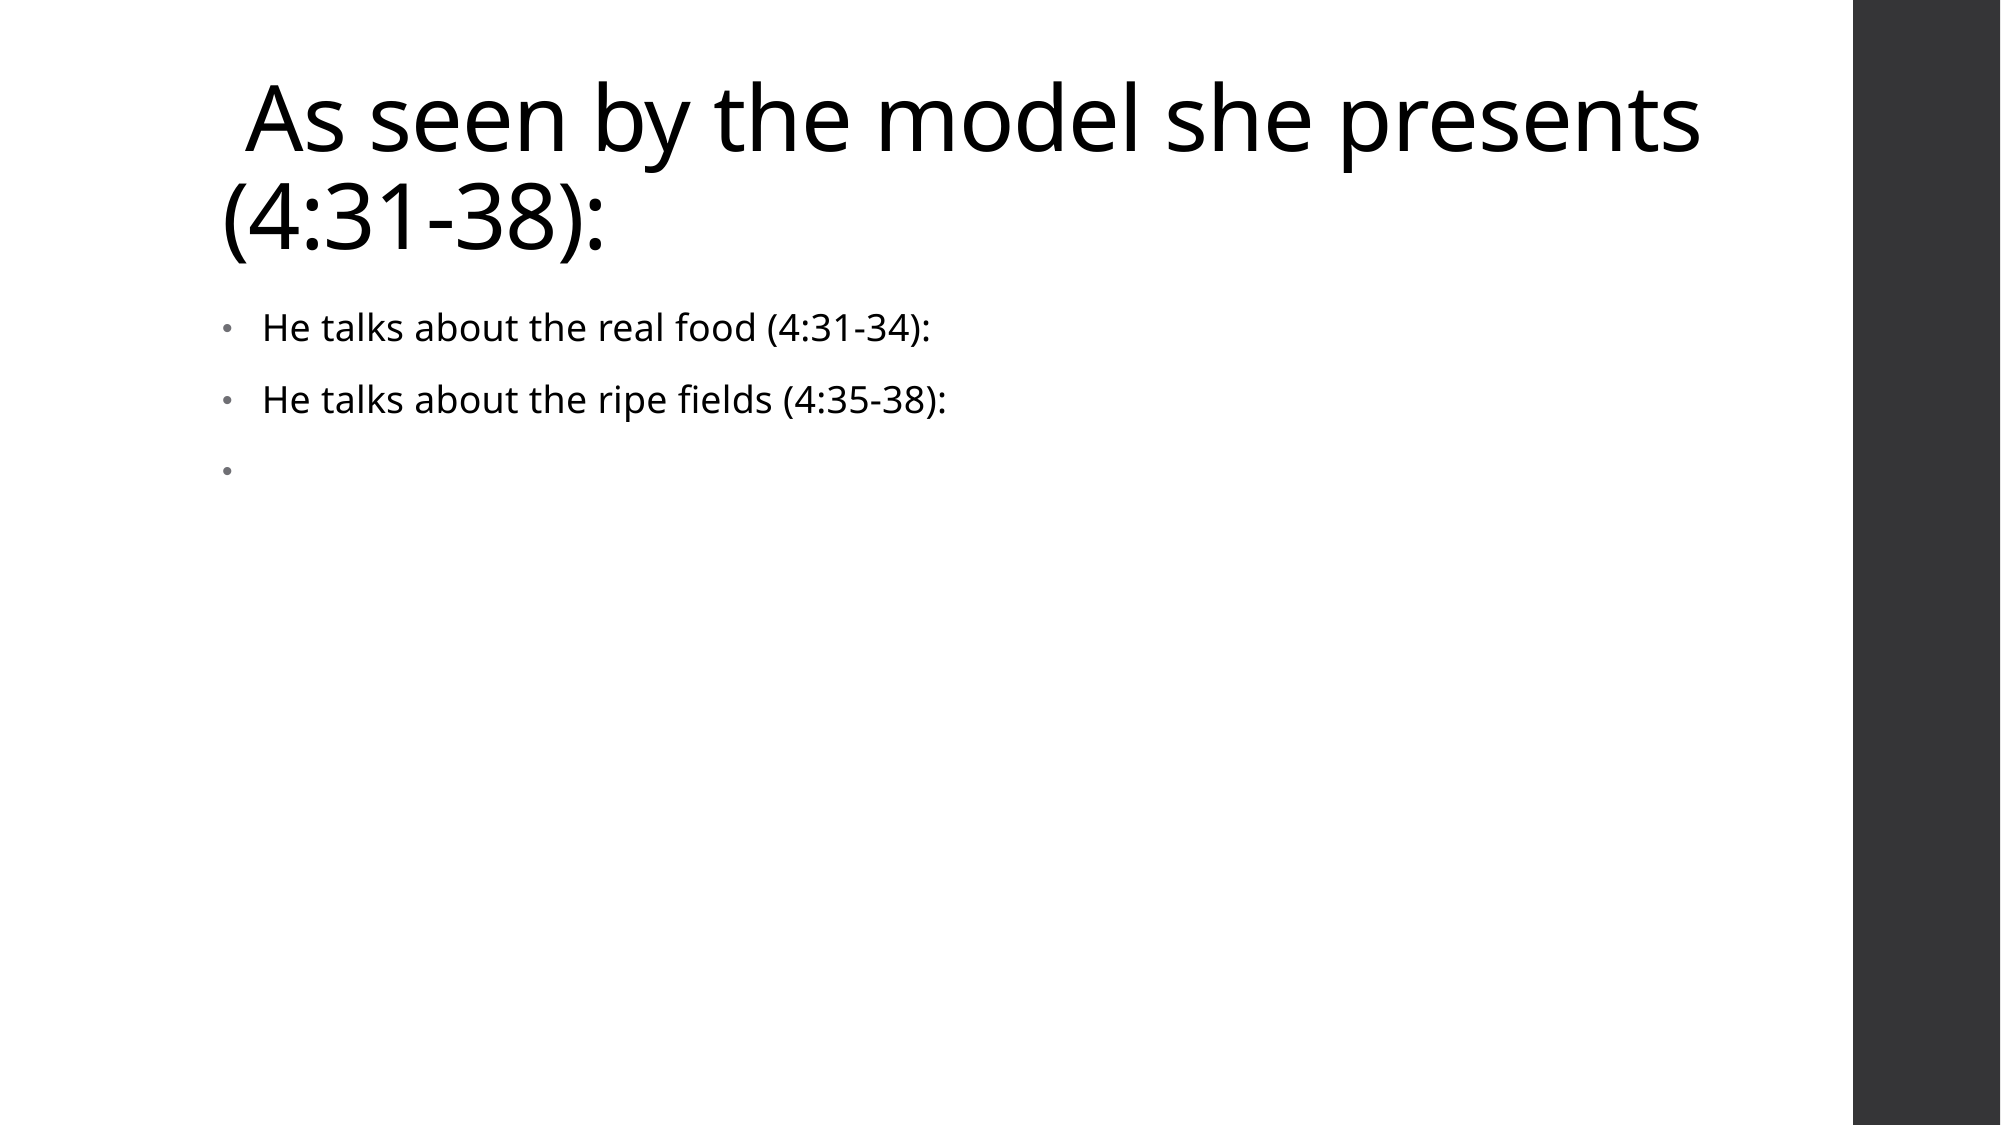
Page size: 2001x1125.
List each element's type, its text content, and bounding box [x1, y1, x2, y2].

list He talks about the real food (4:31-34): He talks about the ripe fields (4:35-38): [206, 299, 1617, 1014]
title As seen by the model she presents (4:31-38): [206, 60, 1797, 278]
